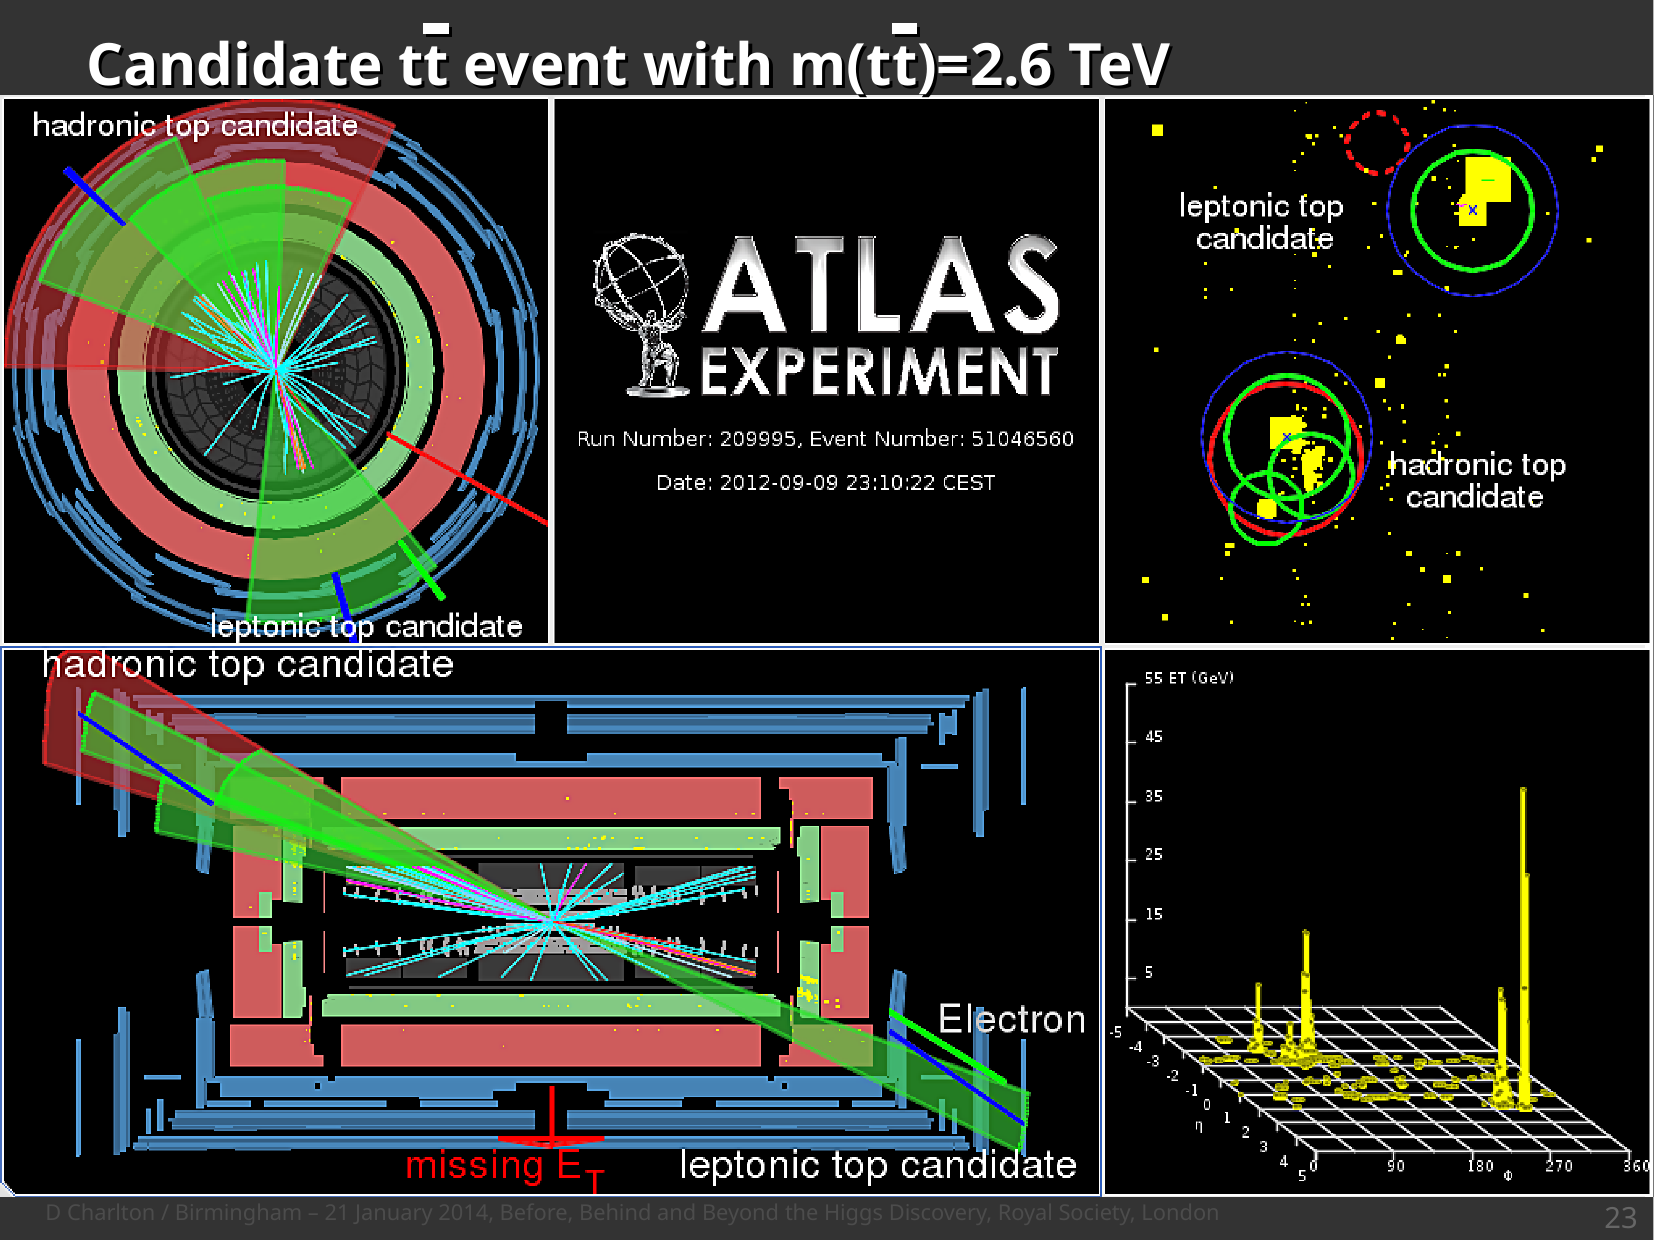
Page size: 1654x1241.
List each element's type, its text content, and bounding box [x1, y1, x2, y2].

text_box Candidate tt event with m(tt)=2.6 TeV [71, 16, 1417, 99]
picture [0, 95, 1654, 1197]
